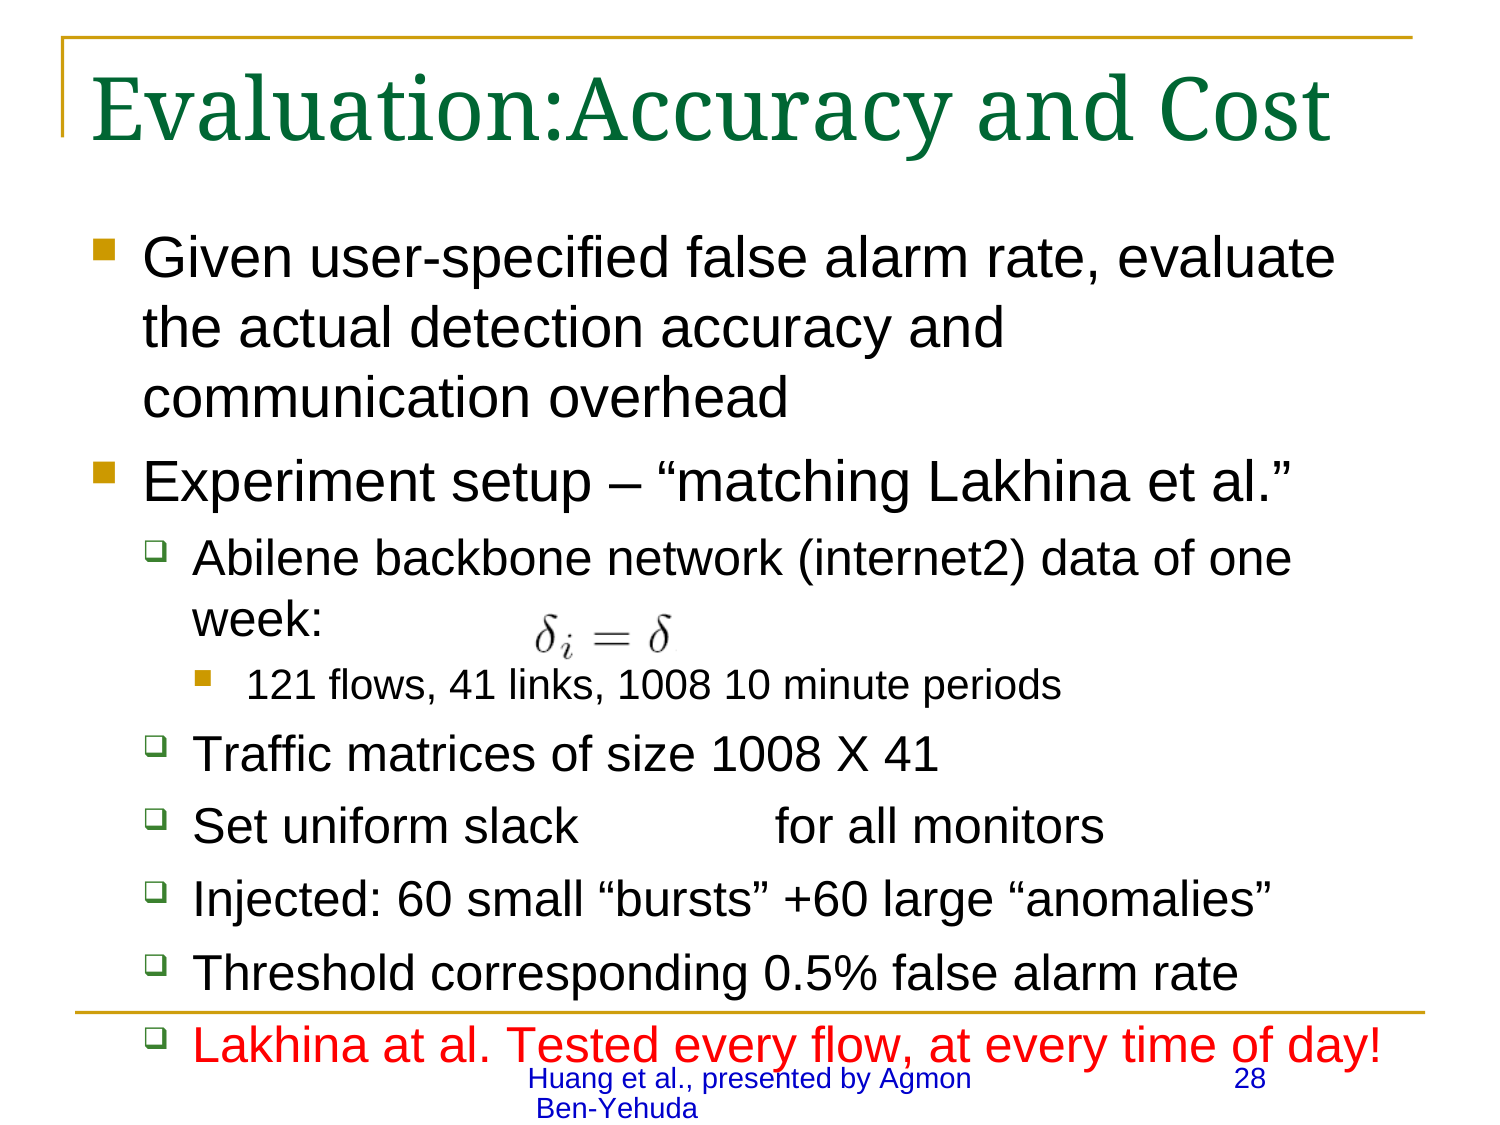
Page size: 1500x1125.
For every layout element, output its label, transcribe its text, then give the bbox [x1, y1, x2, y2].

title Evaluation:Accuracy and Cost [75, 45, 1426, 188]
list Given user-specified false alarm rate, evaluate the actual detection accuracy and communication overhead Experiment setup – “matching Lakhina et al.” Abilene backbone network (internet2) data of one week: 121 flows, 41 links, 1008 10 minute periods Traffic matrices of size 1008 X 41 Set uniform slack for all monitors Injected: 60 small “bursts” +60 large “anomalies” Threshold corresponding 0.5% false alarm rate Lakhina at al. Tested every flow, at every time of day! [75, 212, 1426, 1088]
picture [527, 608, 677, 662]
